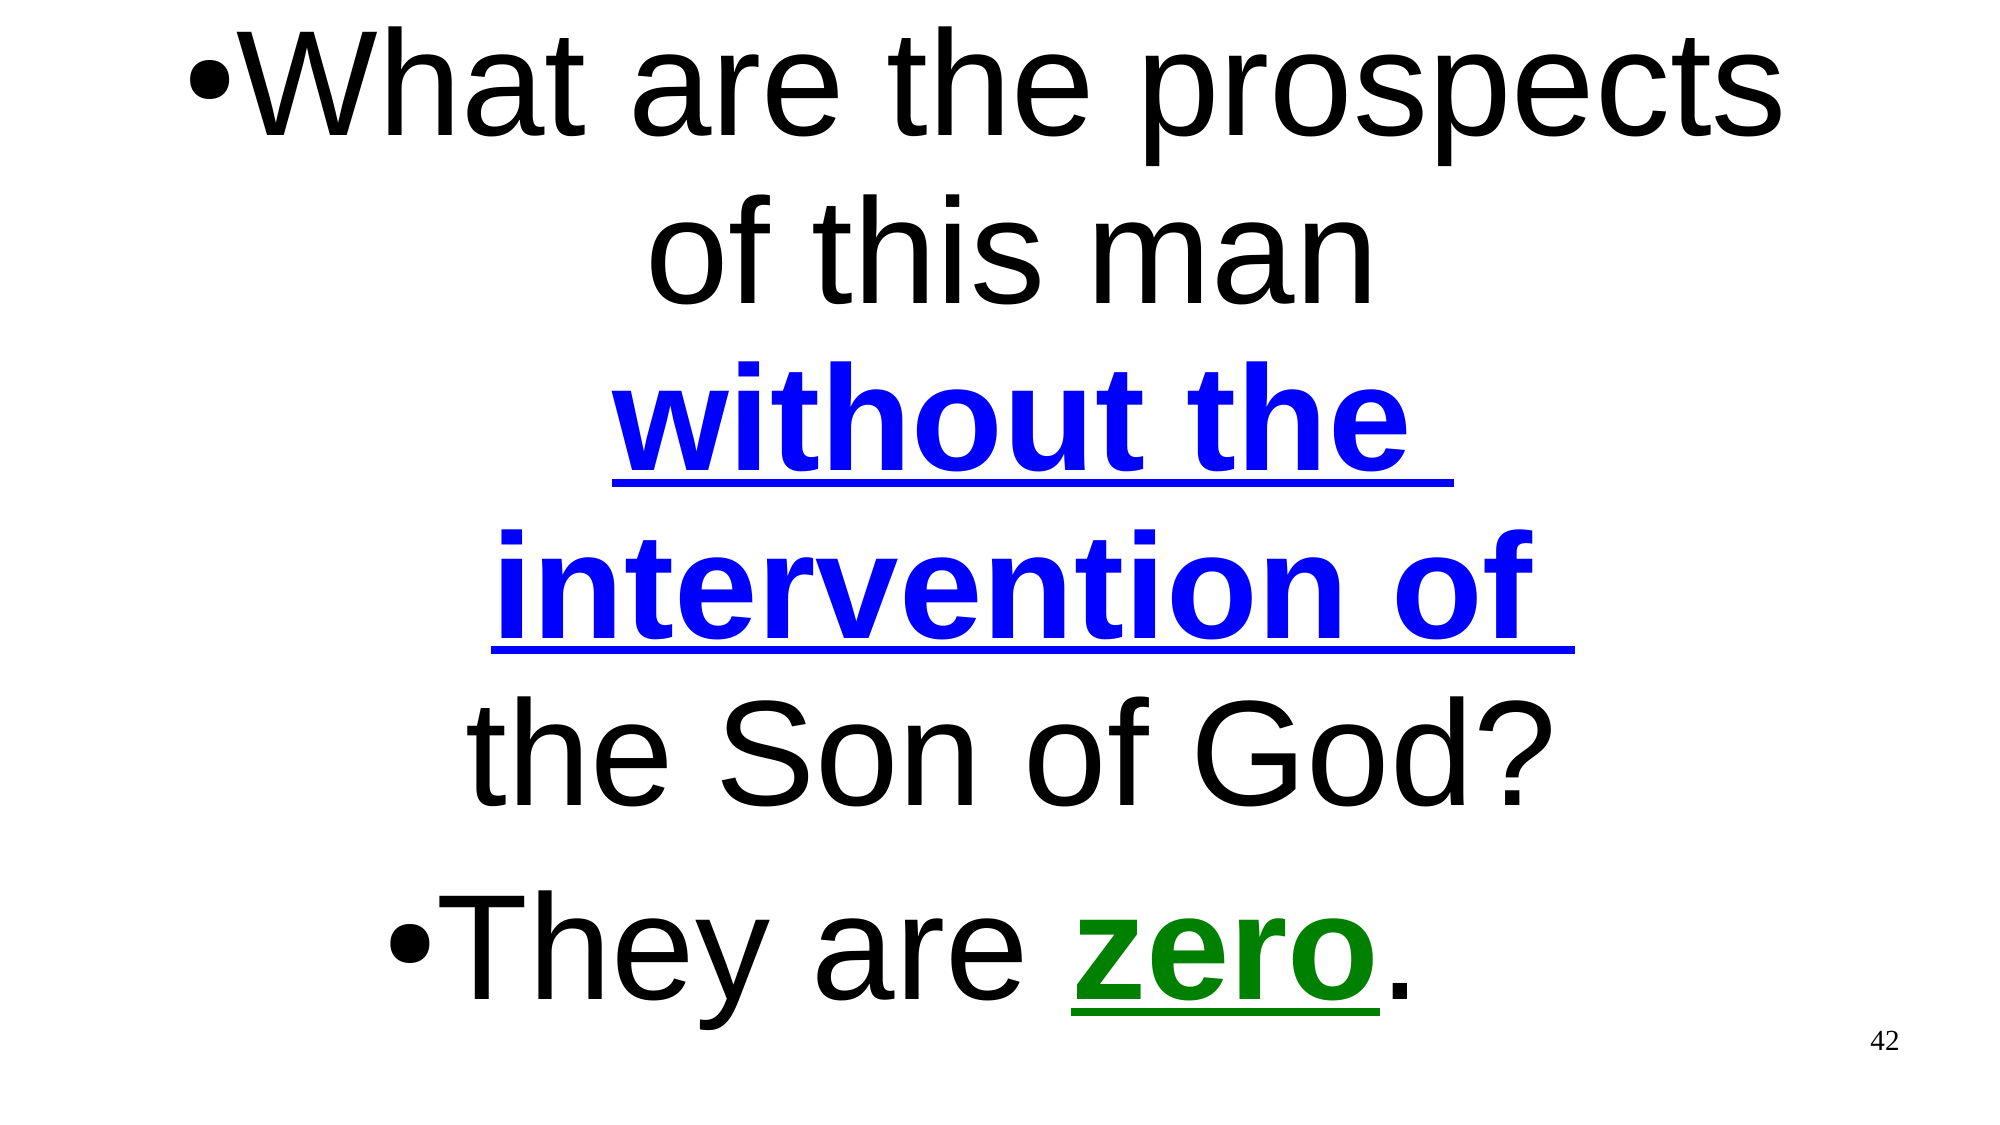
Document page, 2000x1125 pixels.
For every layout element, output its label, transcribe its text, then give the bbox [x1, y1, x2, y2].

list What are the prospects of this man without the intervention of the Son of God? They are zero. [0, 0, 1996, 1123]
